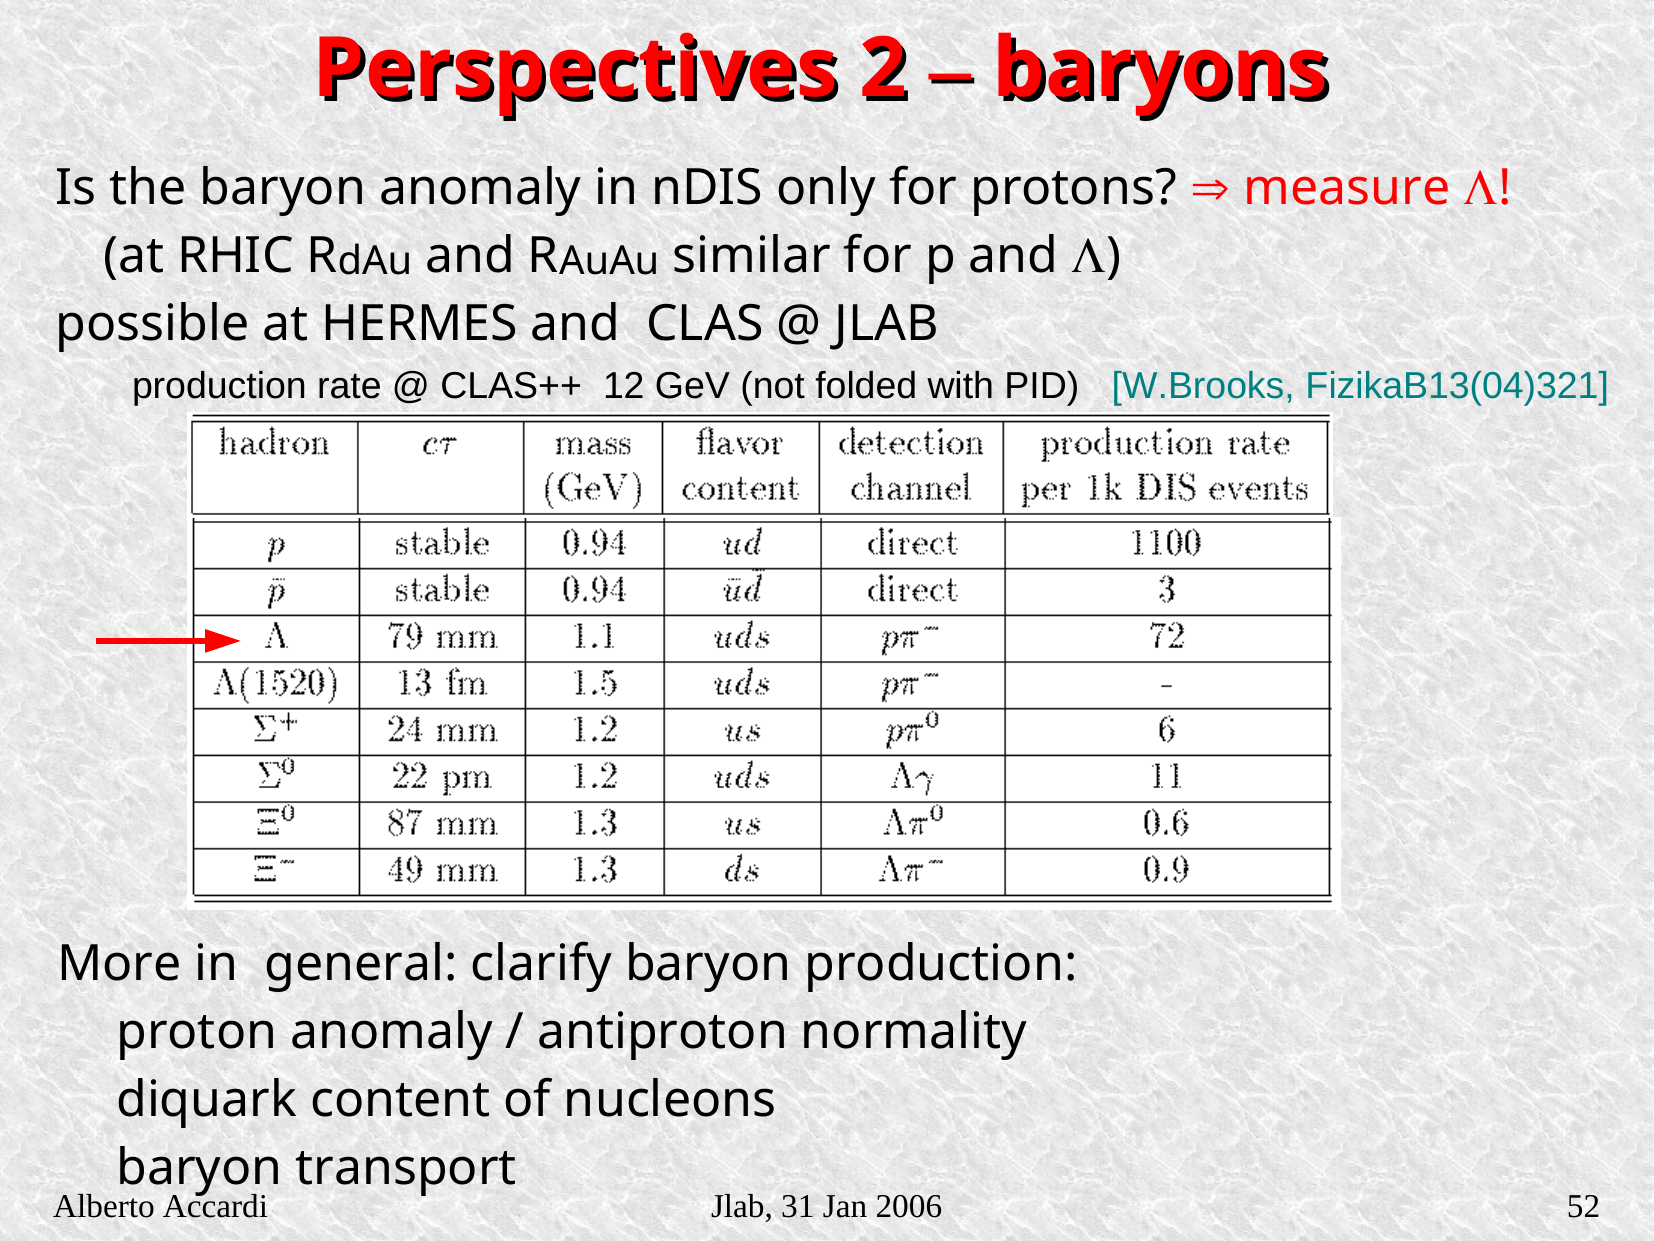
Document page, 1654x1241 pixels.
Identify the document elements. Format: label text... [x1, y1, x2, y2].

picture [0, 0, 1654, 1241]
text_box Is the baryon anomaly in nDIS only for protons?  measure L! (at RHIC RdAu and RAuAu similar for p and L) possible at HERMES and CLAS @ JLAB [41, 143, 1625, 414]
text_box More in general: clarify baryon production: proton anomaly / antiproton normality diquark content of nucleons baryon transport [40, 917, 1509, 1177]
text_box Perspectives 2 – baryons [0, 0, 1642, 155]
text_box production rate @ CLAS++ 12 GeV (not folded with PID) [W.Brooks, FizikaB13(04)321] [117, 357, 1624, 419]
